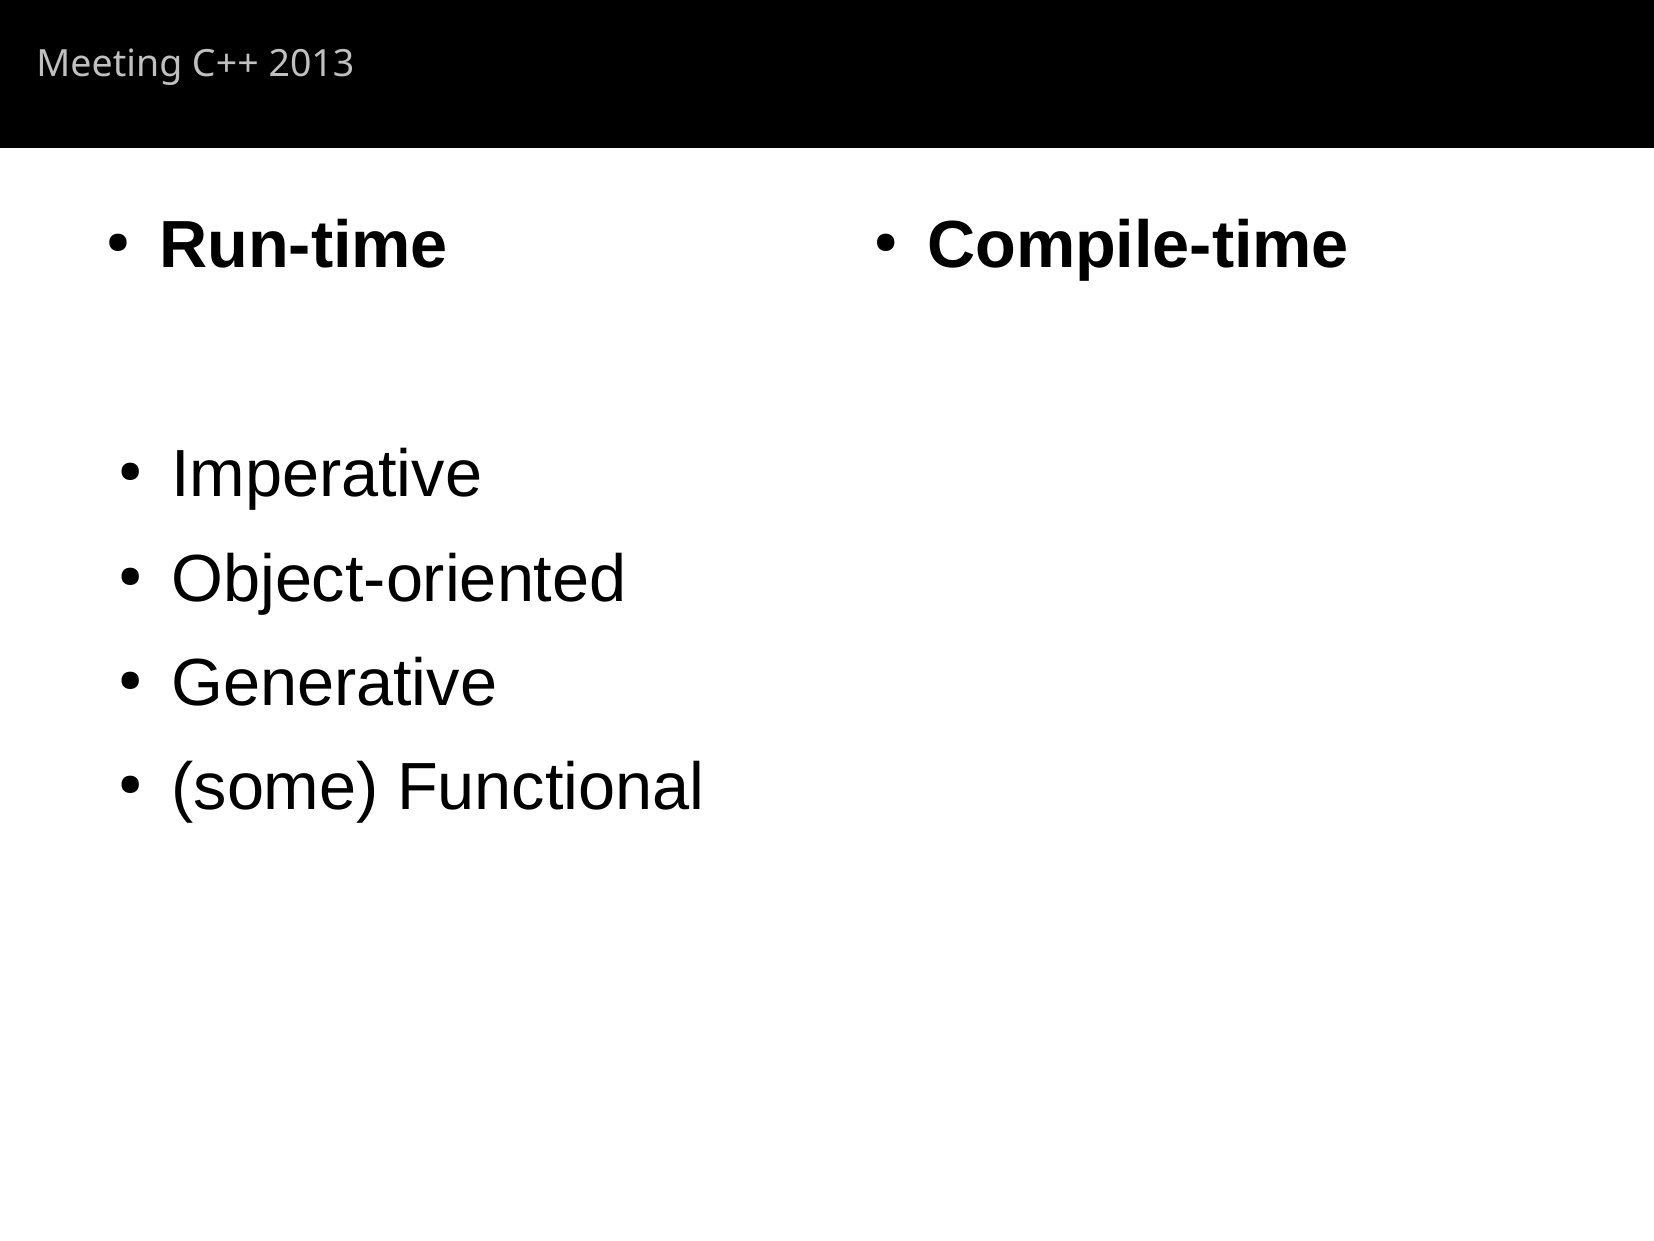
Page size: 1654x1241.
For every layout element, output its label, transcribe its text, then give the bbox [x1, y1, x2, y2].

list Compile-time [856, 206, 1388, 330]
list Run-time [88, 206, 479, 330]
list Imperative Object-oriented Generative (some) Functional [100, 436, 827, 1152]
